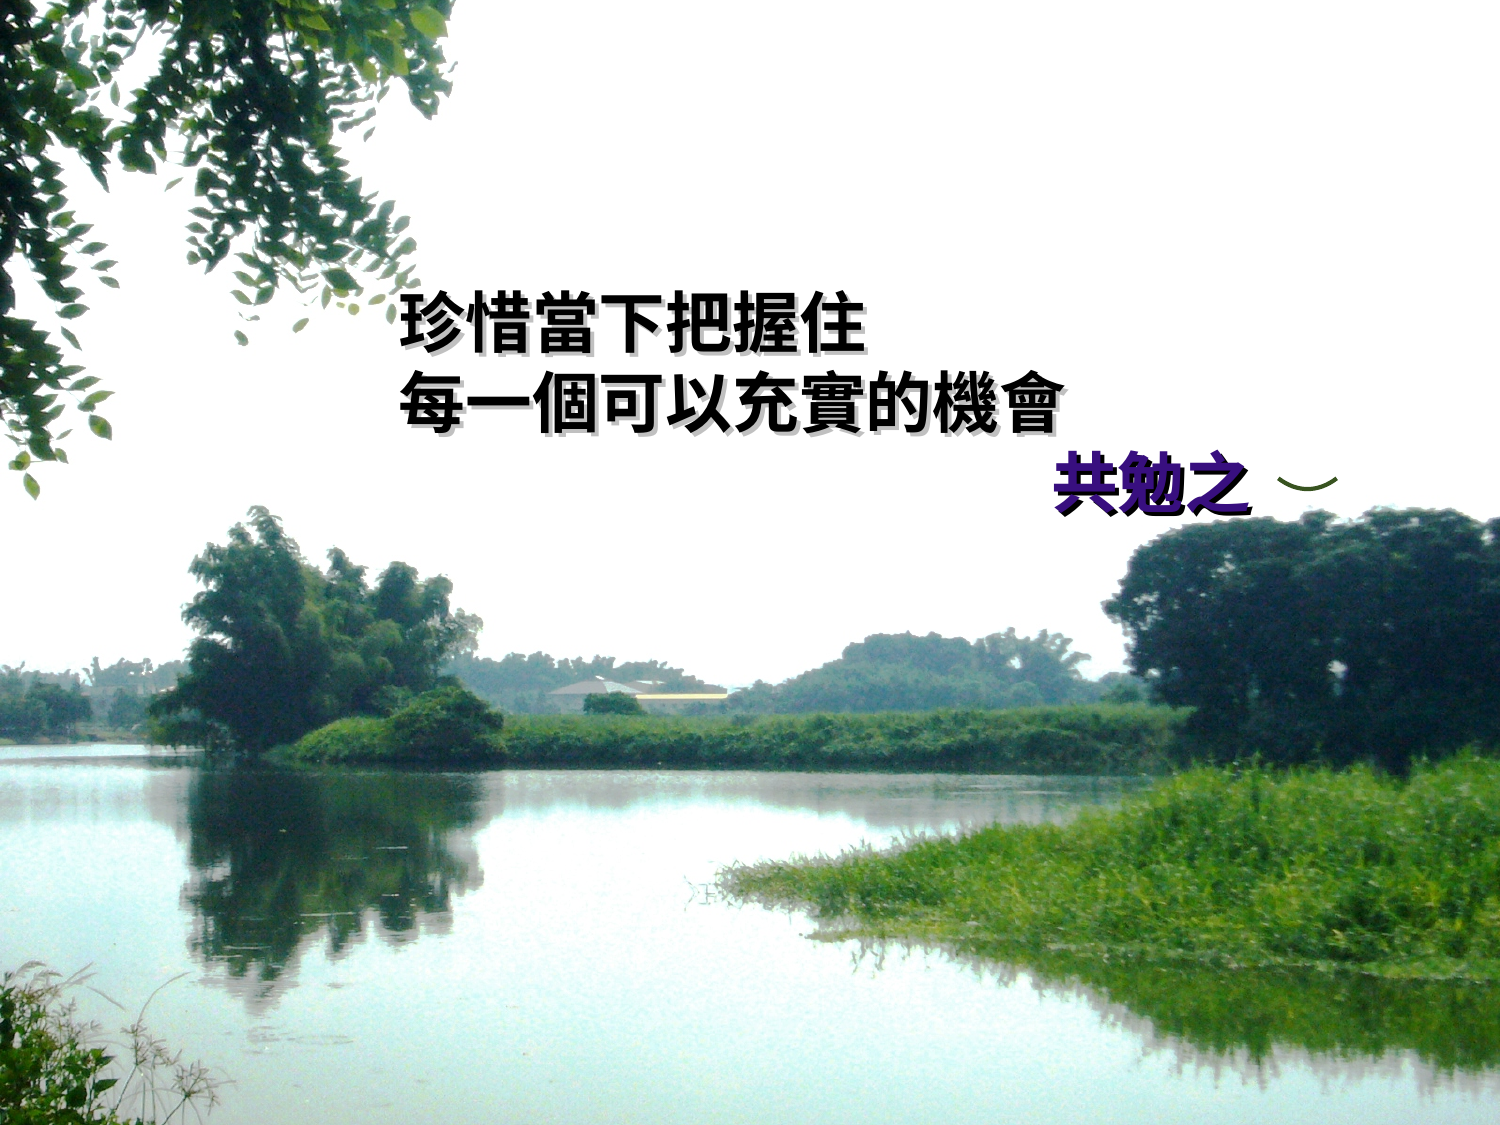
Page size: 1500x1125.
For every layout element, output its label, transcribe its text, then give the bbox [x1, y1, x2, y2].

picture [0, 0, 1500, 1125]
text_box 珍惜當下把握住 每一個可以充實的機會 共勉之 [383, 273, 1388, 531]
